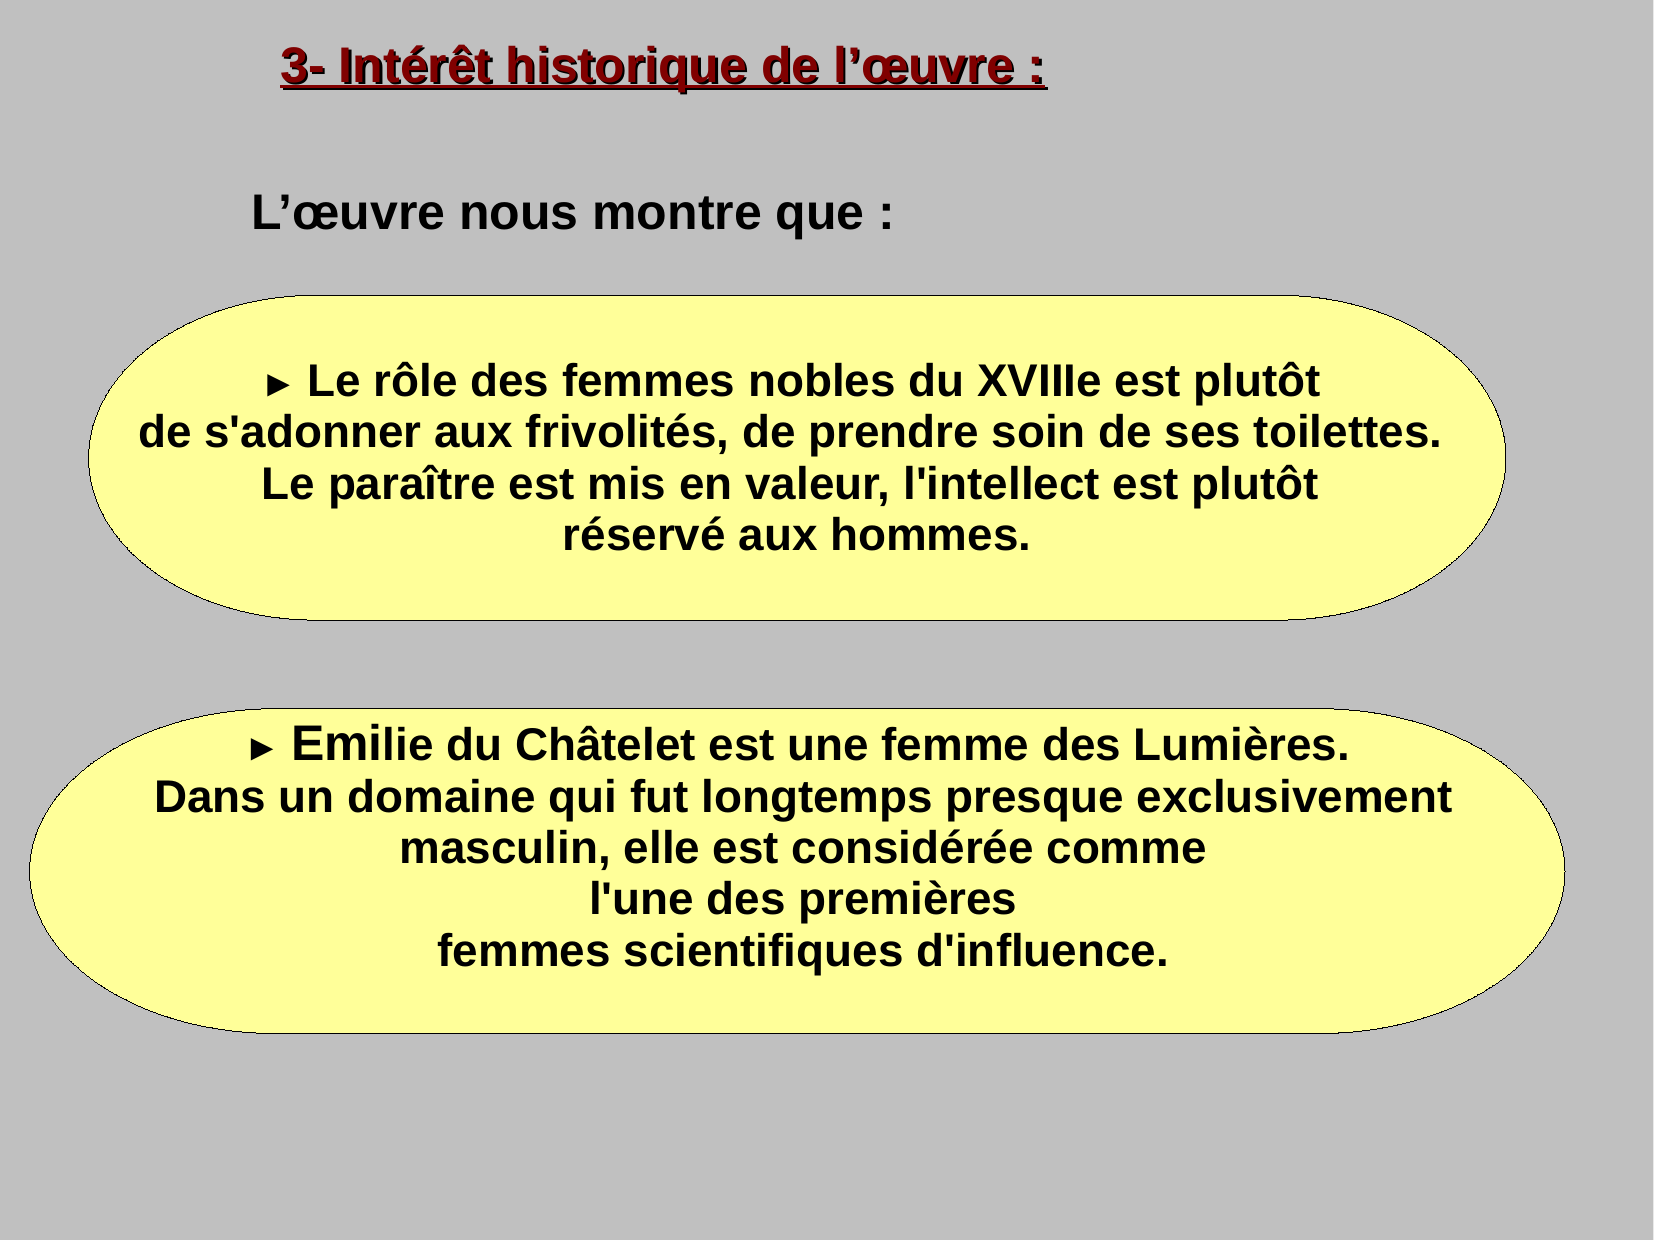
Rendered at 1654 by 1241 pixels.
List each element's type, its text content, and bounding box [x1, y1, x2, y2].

text_box ► Emilie du Châtelet est une femme des Lumières. Dans un domaine qui fut longtemps presque exclusivement masculin, elle est considérée comme l'une des premières femmes scientifiques d'influence. [29, 708, 1566, 1034]
text_box L’œuvre nous montre que : [236, 177, 1137, 249]
text_box ► Le rôle des femmes nobles du XVIIIe est plutôt de s'adonner aux frivolités, de prendre soin de ses toilettes. Le paraître est mis en valeur, l'intellect est plutôt réservé aux hommes. [88, 295, 1506, 621]
text_box 3- Intérêt historique de l’œuvre : [265, 29, 1359, 102]
